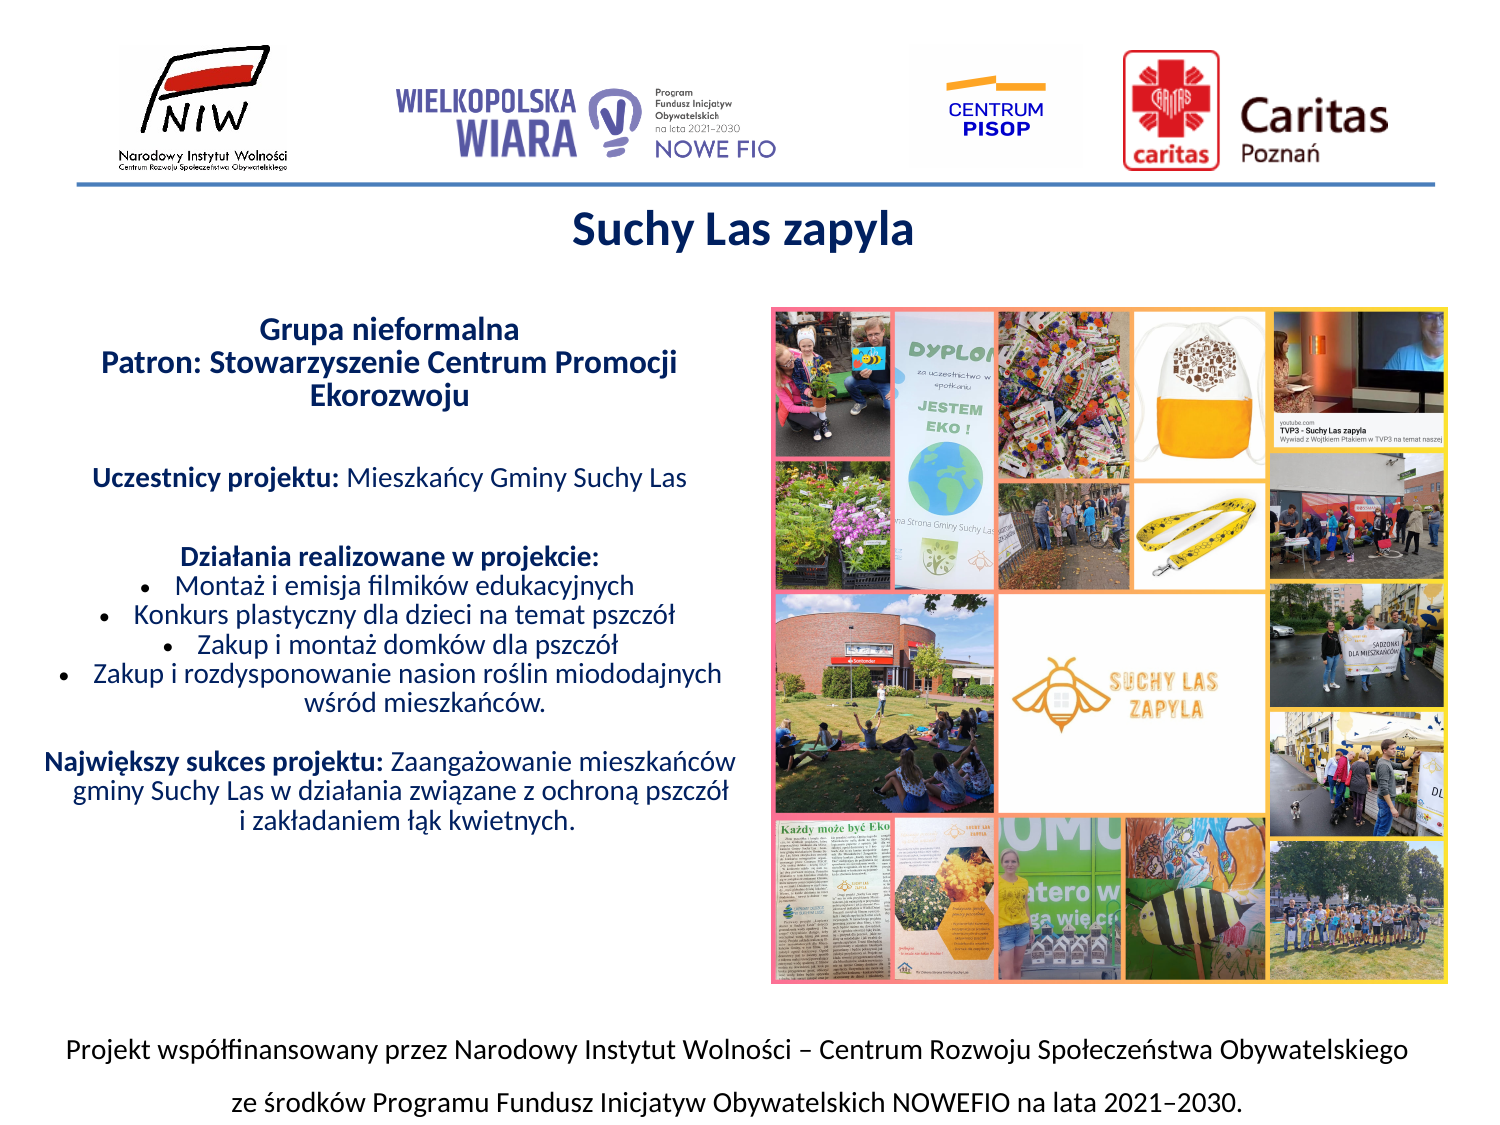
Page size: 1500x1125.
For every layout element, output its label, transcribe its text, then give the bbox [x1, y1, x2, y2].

text_box Grupa nieformalna Patron: Stowarzyszenie Centrum Promocji Ekorozwoju Uczestnicy projektu: Mieszkańcy Gminy Suchy Las Działania realizowane w projekcie: Montaż i emisja filmików edukacyjnych Konkurs plastyczny dla dzieci na temat pszczół Zakup i montaż domków dla pszczół Zakup i rozdysponowanie nasion roślin miododajnych wśród mieszkańców. Największy sukces projektu: Zaangażowanie mieszkańców gminy Suchy Las w działania związane z ochroną pszczół i zakładaniem łąk kwietnych. [8, 308, 772, 1058]
text_box Suchy Las zapyla [165, 200, 1323, 336]
picture [771, 308, 1448, 984]
